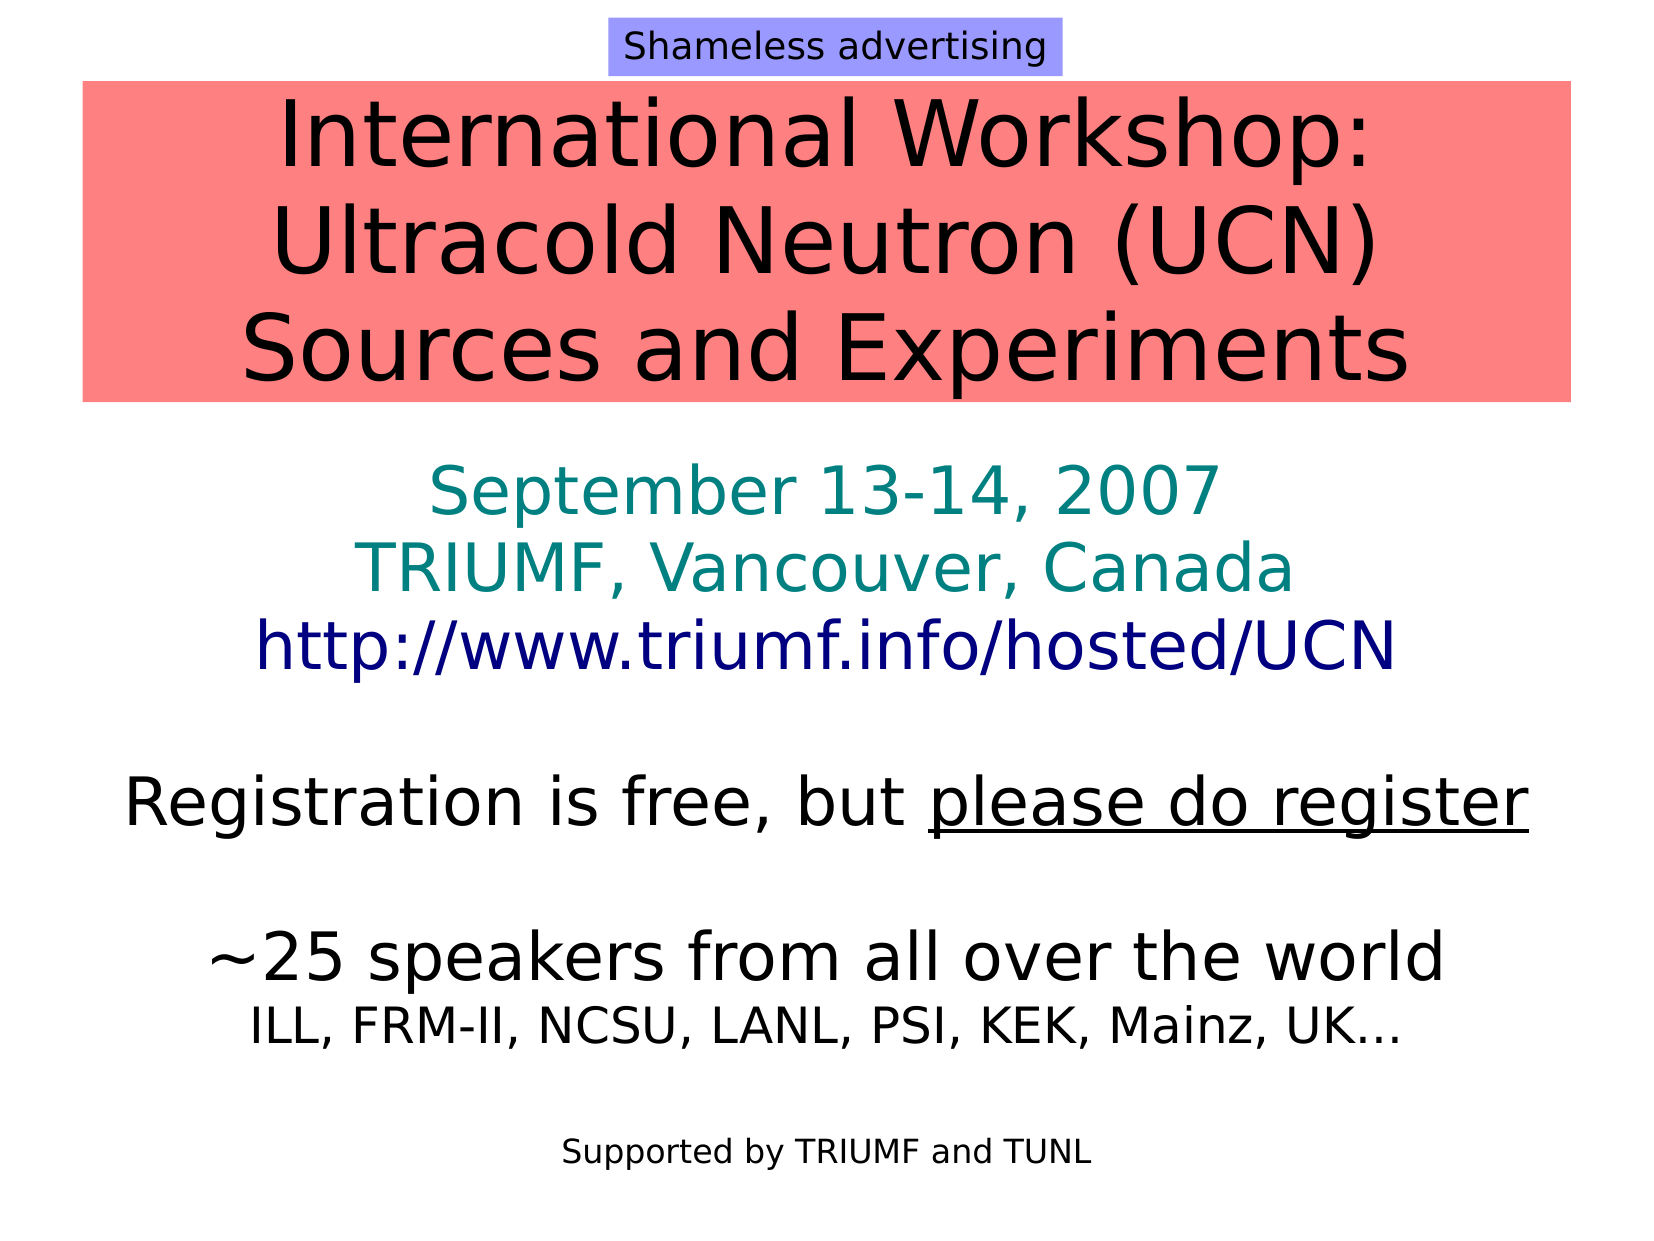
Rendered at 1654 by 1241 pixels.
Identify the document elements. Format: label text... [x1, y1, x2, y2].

title International Workshop: Ultracold Neutron (UCN) Sources and Experiments [82, 81, 1571, 403]
subtitle September 13-14, 2007 TRIUMF, Vancouver, Canada http://www.triumf.info/hosted/UCN Registration is free, but please do register ~25 speakers from all over the world ILL, FRM-II, NCSU, LANL, PSI, KEK, Mainz, UK... Supported by TRIUMF and TUNL [82, 409, 1571, 1214]
text_box Shameless advertising [608, 17, 1054, 77]
